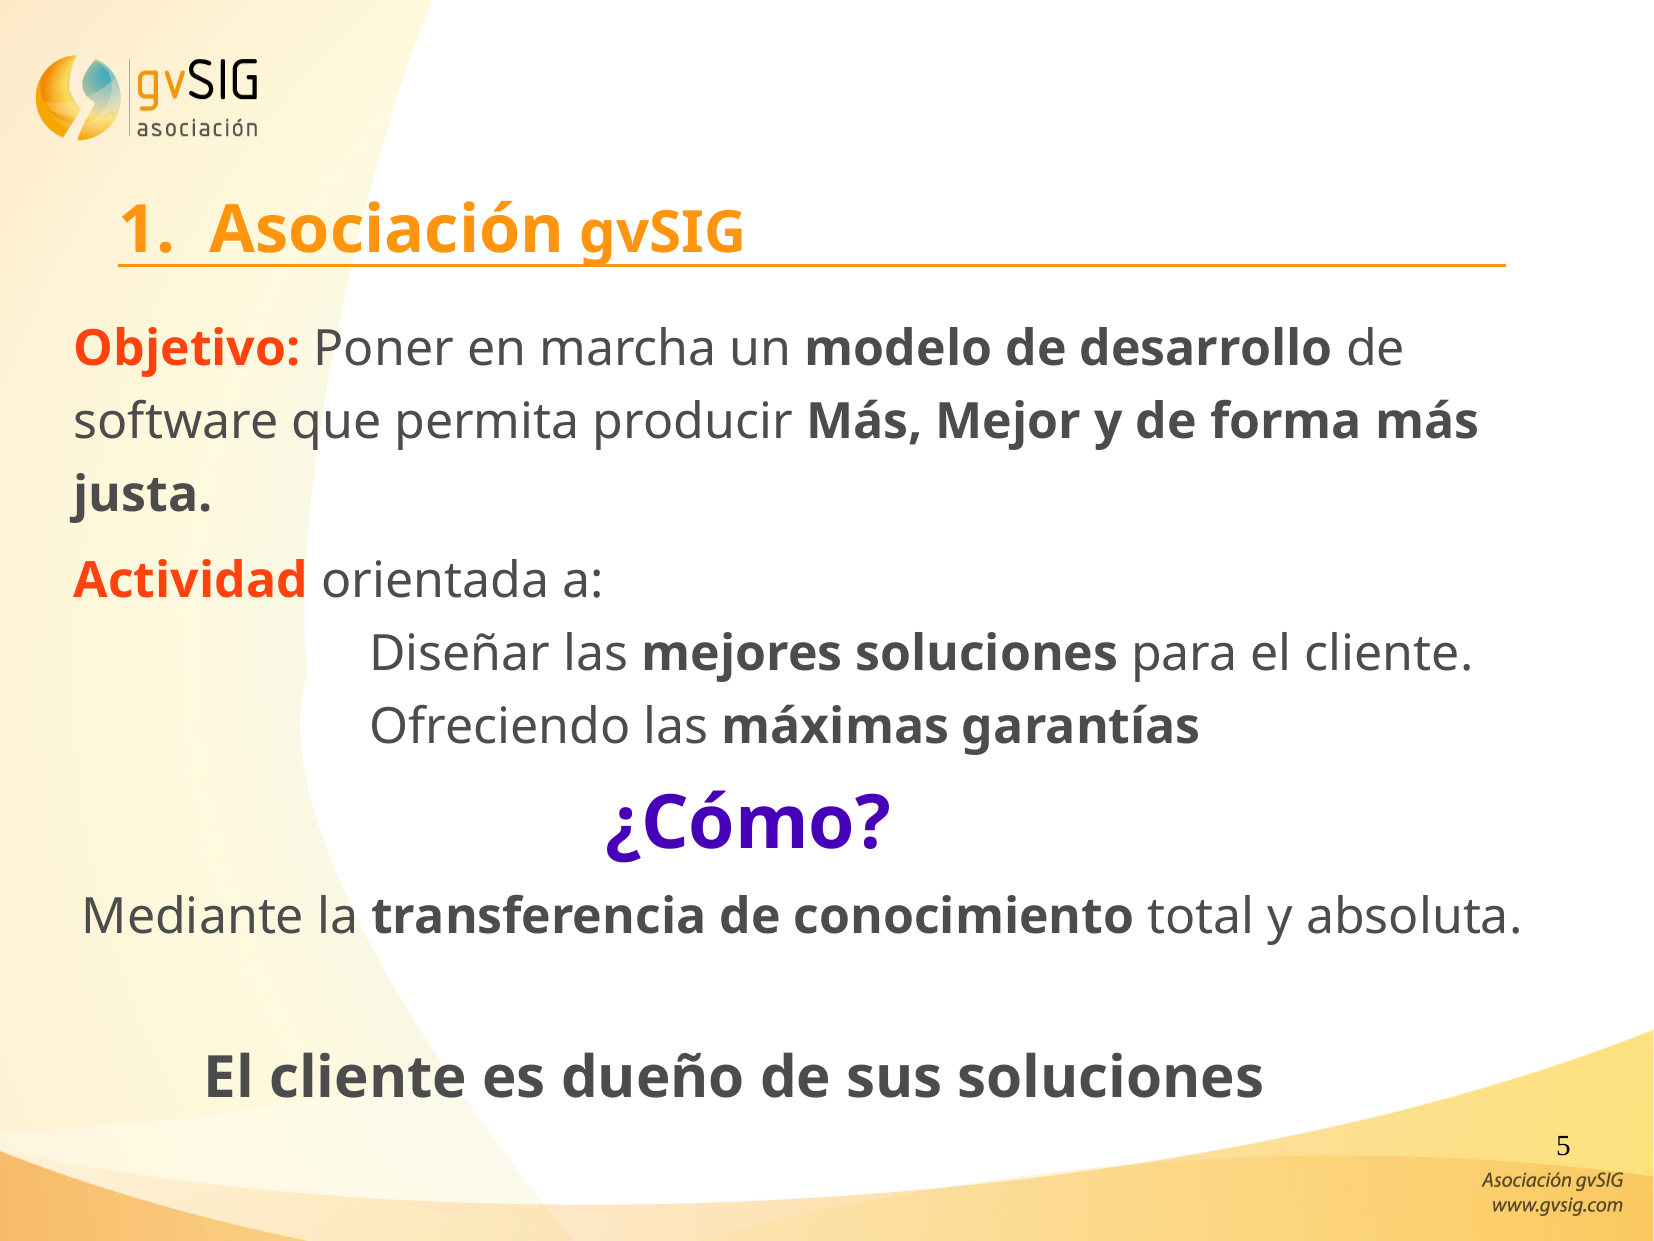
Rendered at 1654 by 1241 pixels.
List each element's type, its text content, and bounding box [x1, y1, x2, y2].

text_box Objetivo: Poner en marcha un modelo de desarrollo de software que permita producir Más, Mejor y de forma más justa. [59, 300, 1617, 500]
picture [0, 0, 1654, 1241]
title 1. Asociación gvSIG [118, 177, 1607, 276]
text_box El cliente es dueño de sus soluciones [188, 1021, 1459, 1106]
text_box [118, 134, 1639, 339]
text_box Mediante la transferencia de conocimiento total y absoluta. [67, 867, 1625, 1005]
text_box Actividad orientada a: Diseñar las mejores soluciones para el cliente. Ofreciendo las máximas garantías [59, 531, 1617, 731]
text_box ¿Cómo? [590, 753, 945, 857]
